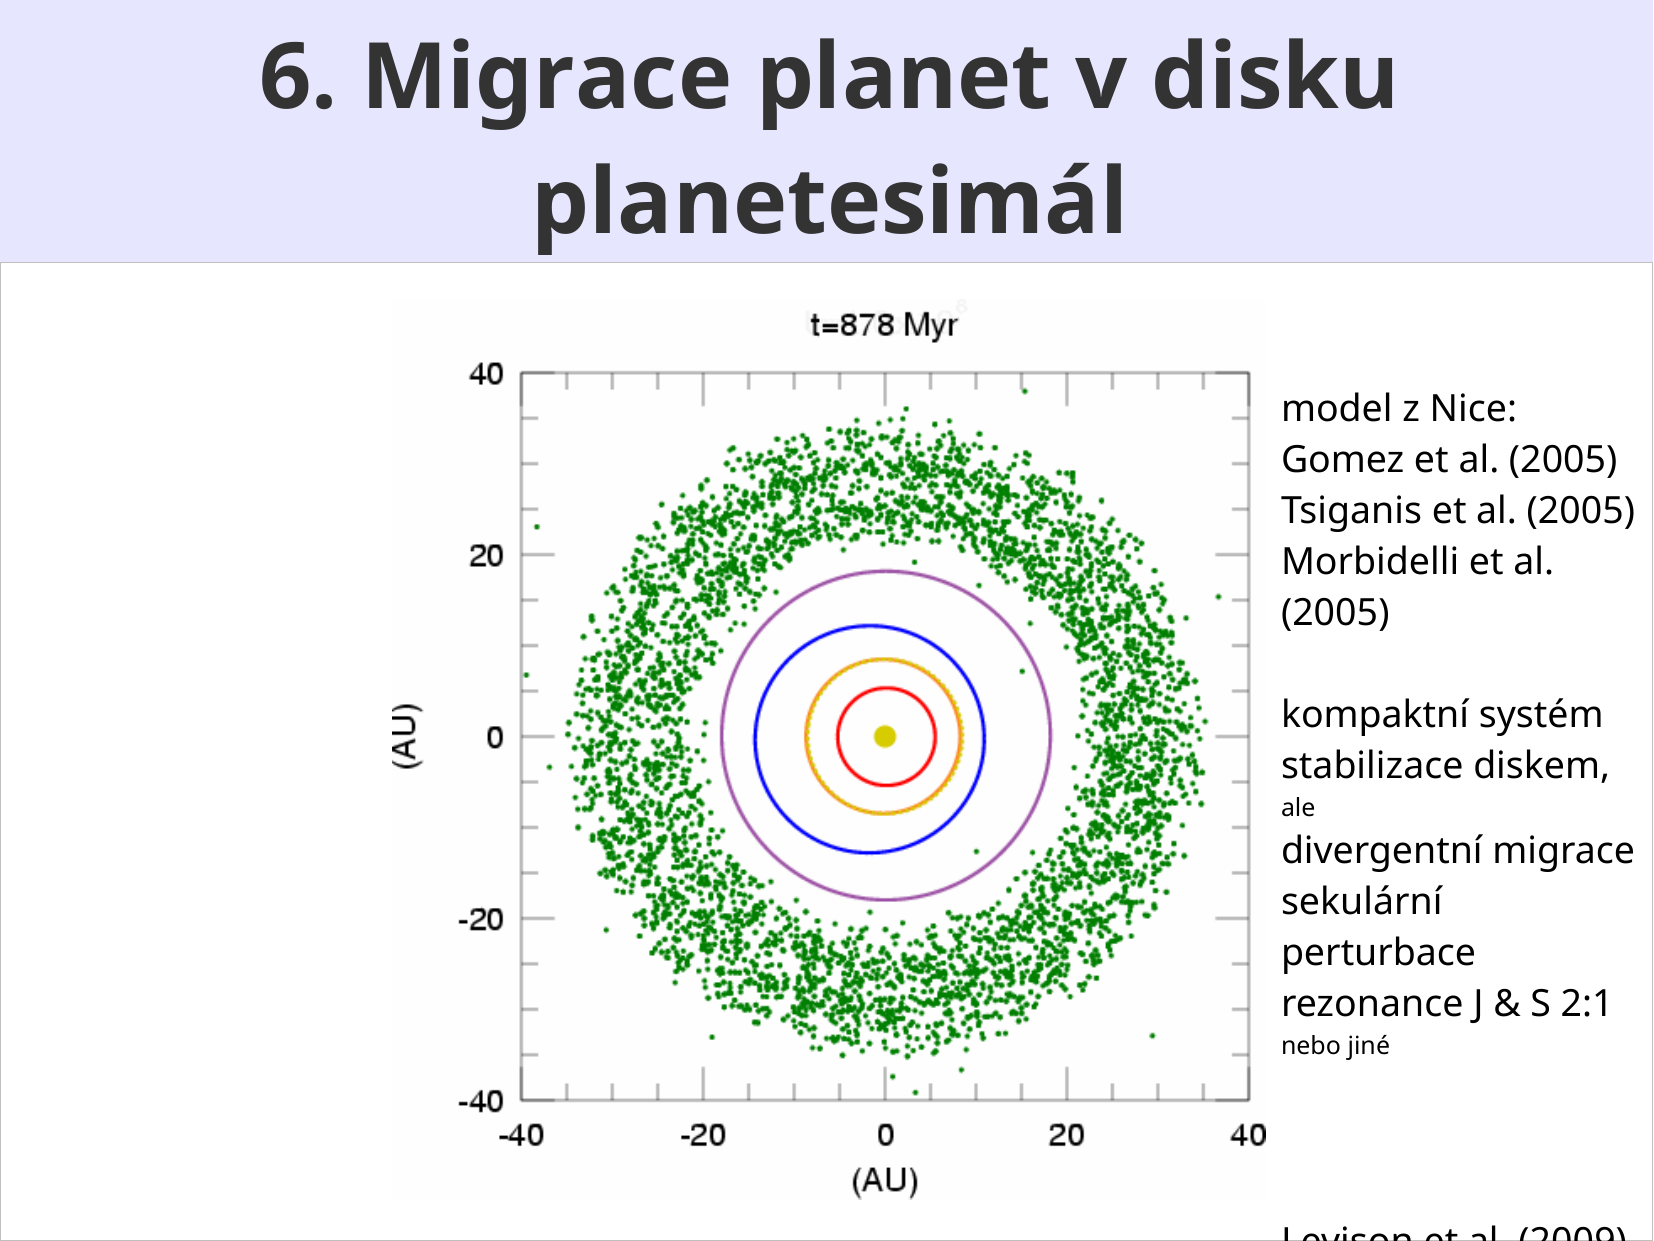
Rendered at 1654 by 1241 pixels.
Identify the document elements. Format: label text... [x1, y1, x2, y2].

title 6. Migrace planet v disku planetesimál [124, 31, 1536, 239]
text_box model z Nice: Gomez et al. (2005) Tsiganis et al. (2005) Morbidelli et al. (2005) kompaktní systém stabilizace diskem, ale divergentní migrace sekulární perturbace rezonance J & S 2:1 nebo jiné Levison et al. (2009) [1266, 373, 1651, 1083]
picture [392, 299, 1266, 1201]
